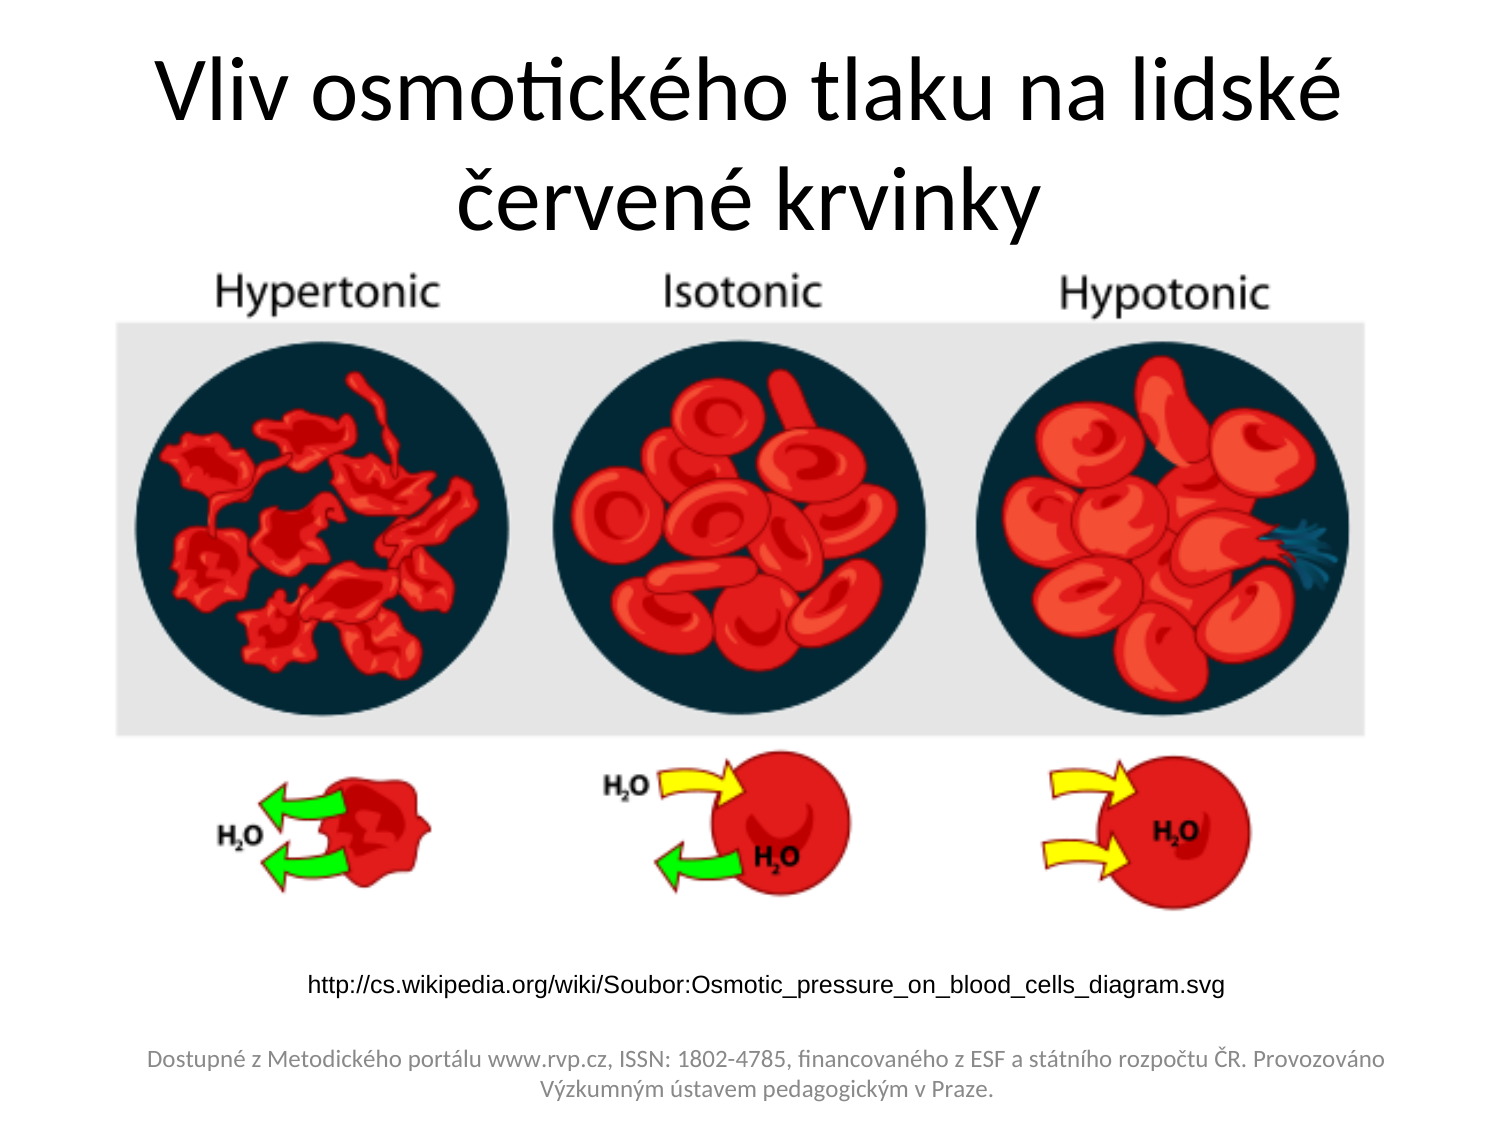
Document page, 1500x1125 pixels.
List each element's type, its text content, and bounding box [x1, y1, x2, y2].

text_box Dostupné z Metodického portálu www.rvp.cz, ISSN: 1802-4785, financovaného z ESF a státního rozpočtu ČR. Provozováno Výzkumným ústavem pedagogickým v Praze. [70, 1042, 1465, 1103]
text_box [105, 257, 1377, 925]
title Vliv osmotického tlaku na lidské červené krvinky [75, 21, 1426, 257]
text_box http://cs.wikipedia.org/wiki/Soubor:Osmotic_pressure_on_blood_cells_diagram.svg [163, 960, 1372, 1007]
